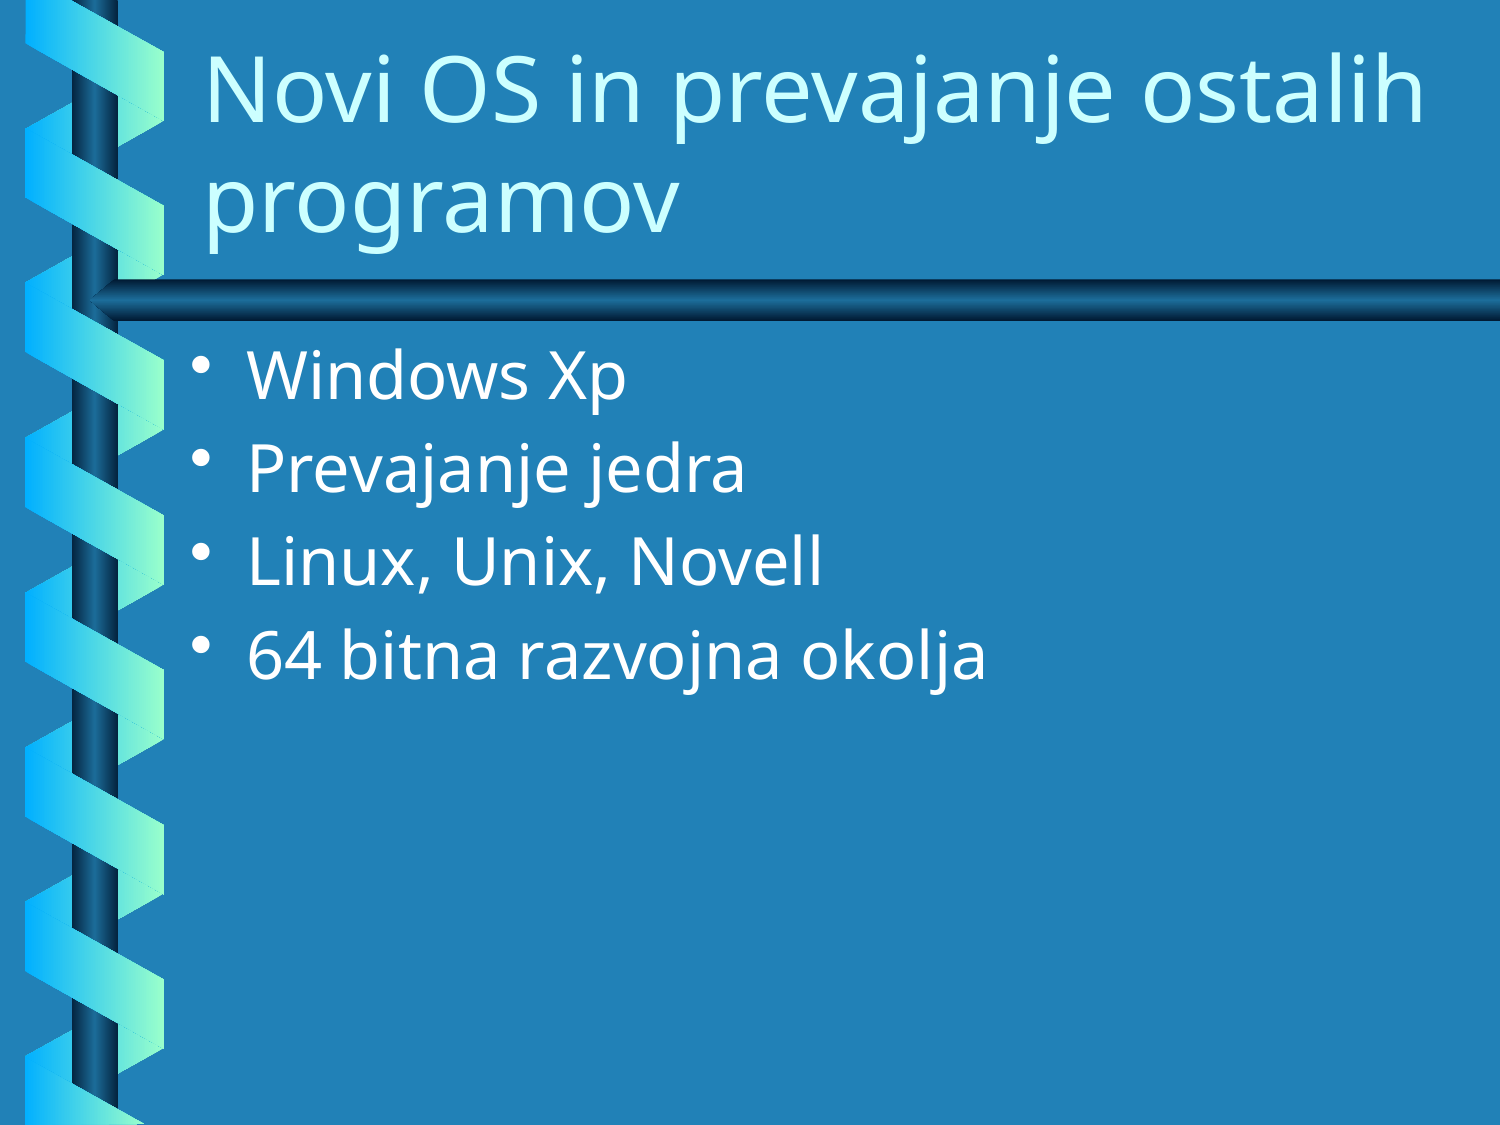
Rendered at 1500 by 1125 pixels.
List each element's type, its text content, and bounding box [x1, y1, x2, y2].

title Novi OS in prevajanje ostalih programov [187, 23, 1463, 259]
list Windows Xp Prevajanje jedra Linux, Unix, Novell 64 bitna razvojna okolja [174, 324, 1463, 1000]
